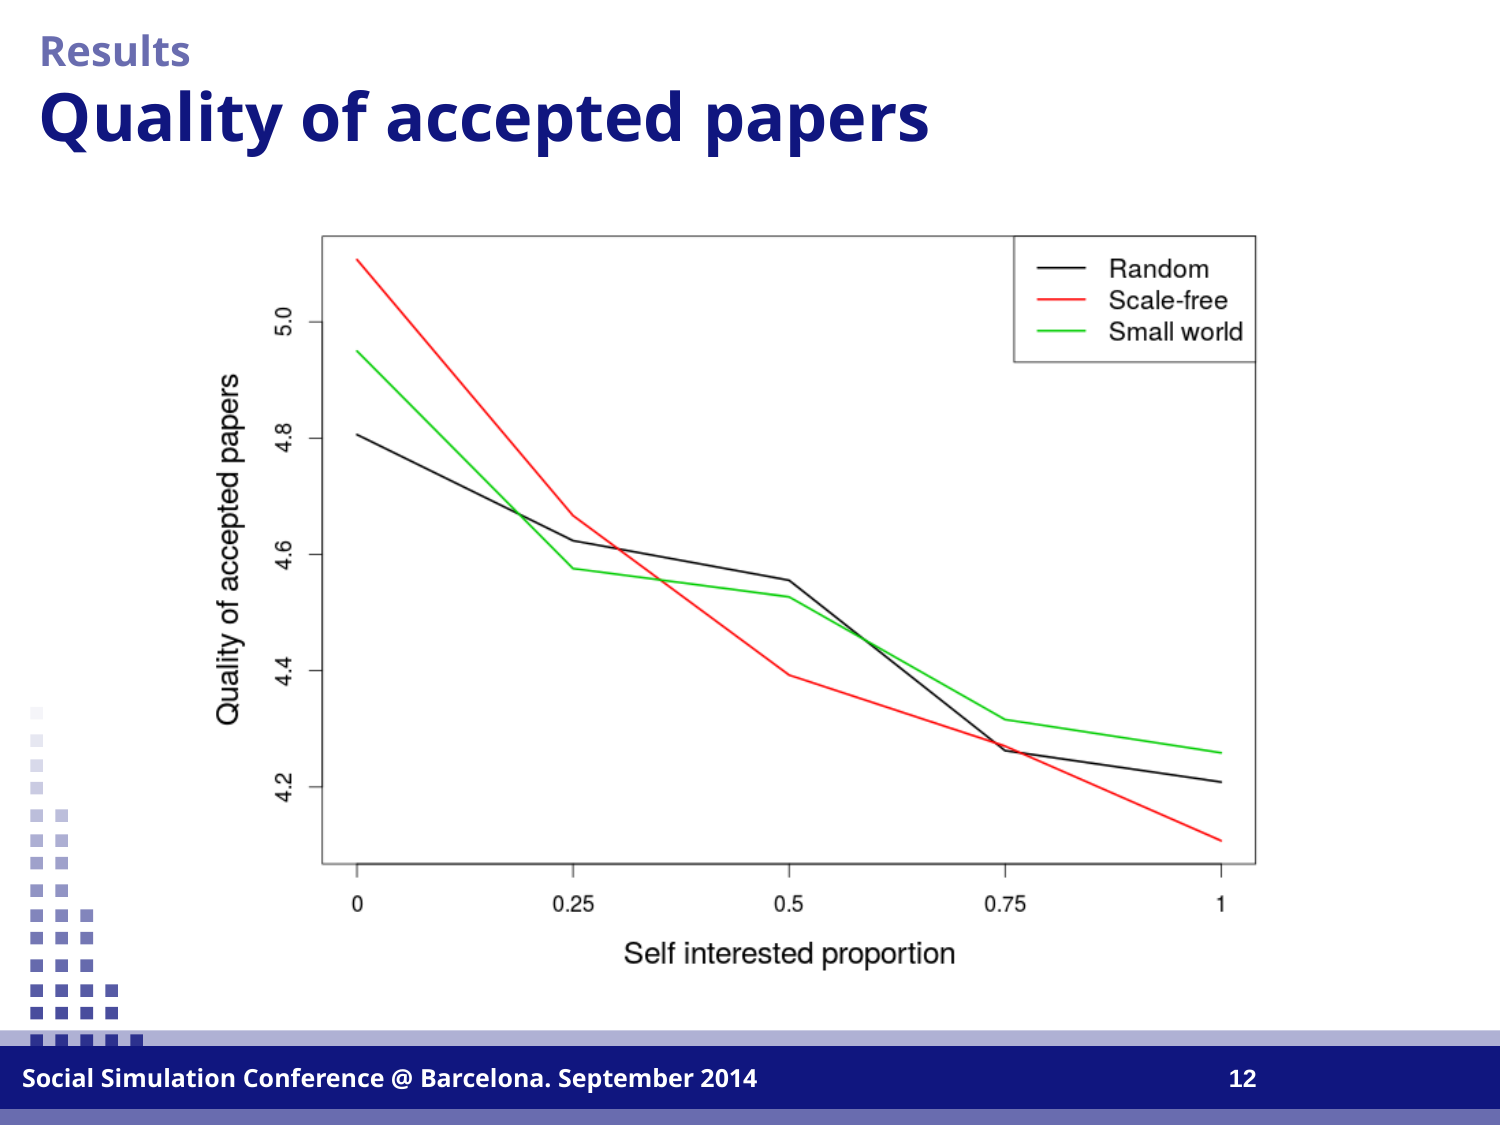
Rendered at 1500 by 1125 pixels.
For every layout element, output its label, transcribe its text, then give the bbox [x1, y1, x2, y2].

picture [215, 243, 1311, 998]
text_box Results Quality of accepted papers [24, 17, 1453, 243]
